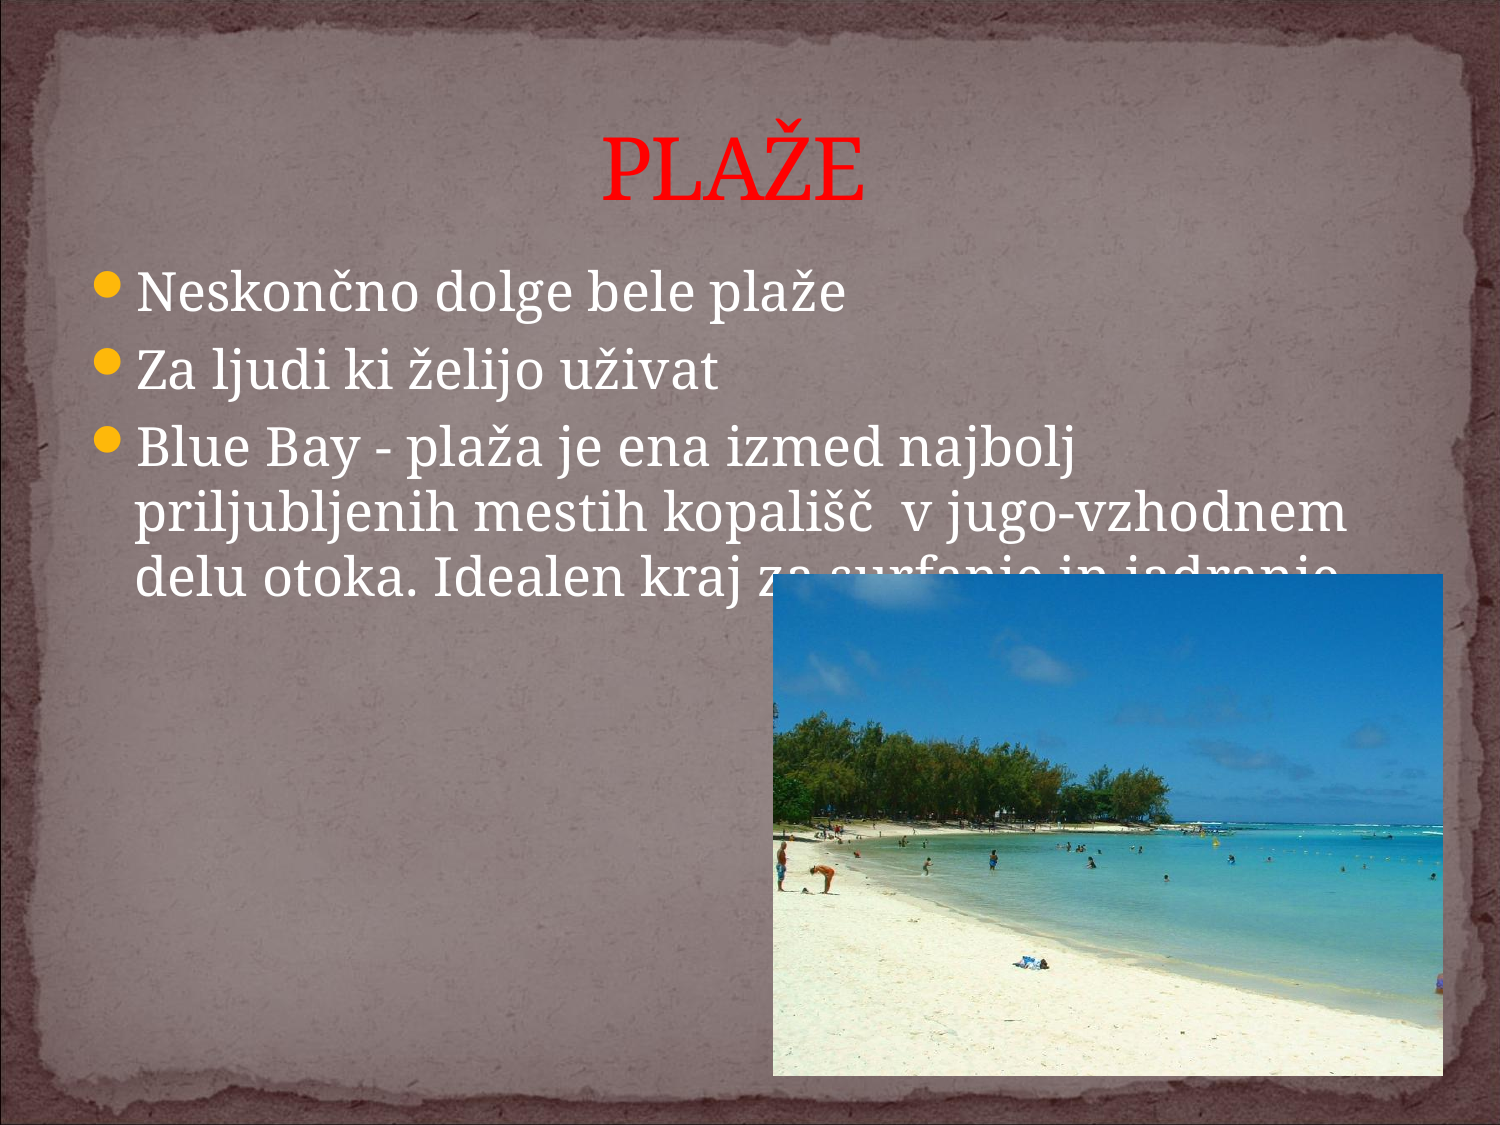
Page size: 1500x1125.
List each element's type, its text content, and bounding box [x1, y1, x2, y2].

list Neskončno dolge bele plaže Za ljudi ki želijo uživat Blue Bay - plaža je ena izmed najbolj priljubljenih mestih kopališč v jugo-vzhodnem delu otoka. Idealen kraj za surfanje in jadranje. [75, 249, 1425, 1000]
title PLAŽE [75, 24, 1425, 225]
picture [0, 0, 1500, 1125]
